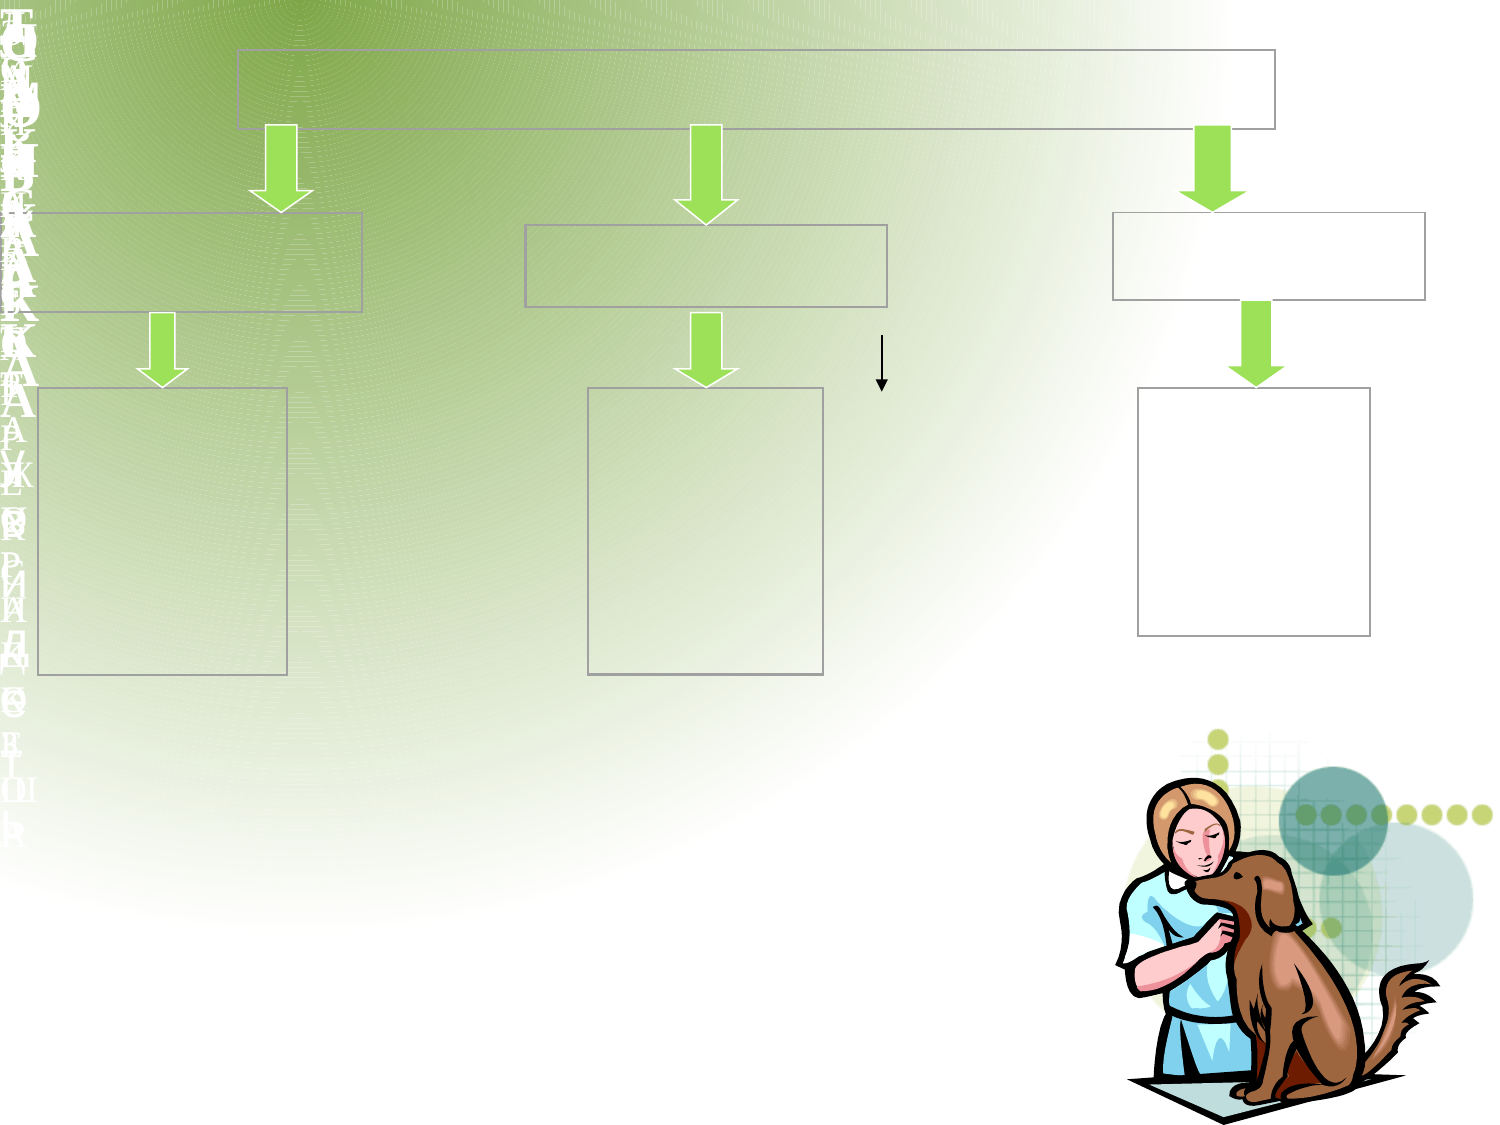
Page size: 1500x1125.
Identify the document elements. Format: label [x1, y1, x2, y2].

text_box [249, 124, 313, 213]
text_box [675, 124, 738, 225]
text_box [137, 312, 188, 388]
text_box [1224, 299, 1288, 388]
text_box [675, 312, 738, 388]
picture [1110, 718, 1500, 1125]
text_box [1175, 124, 1251, 213]
